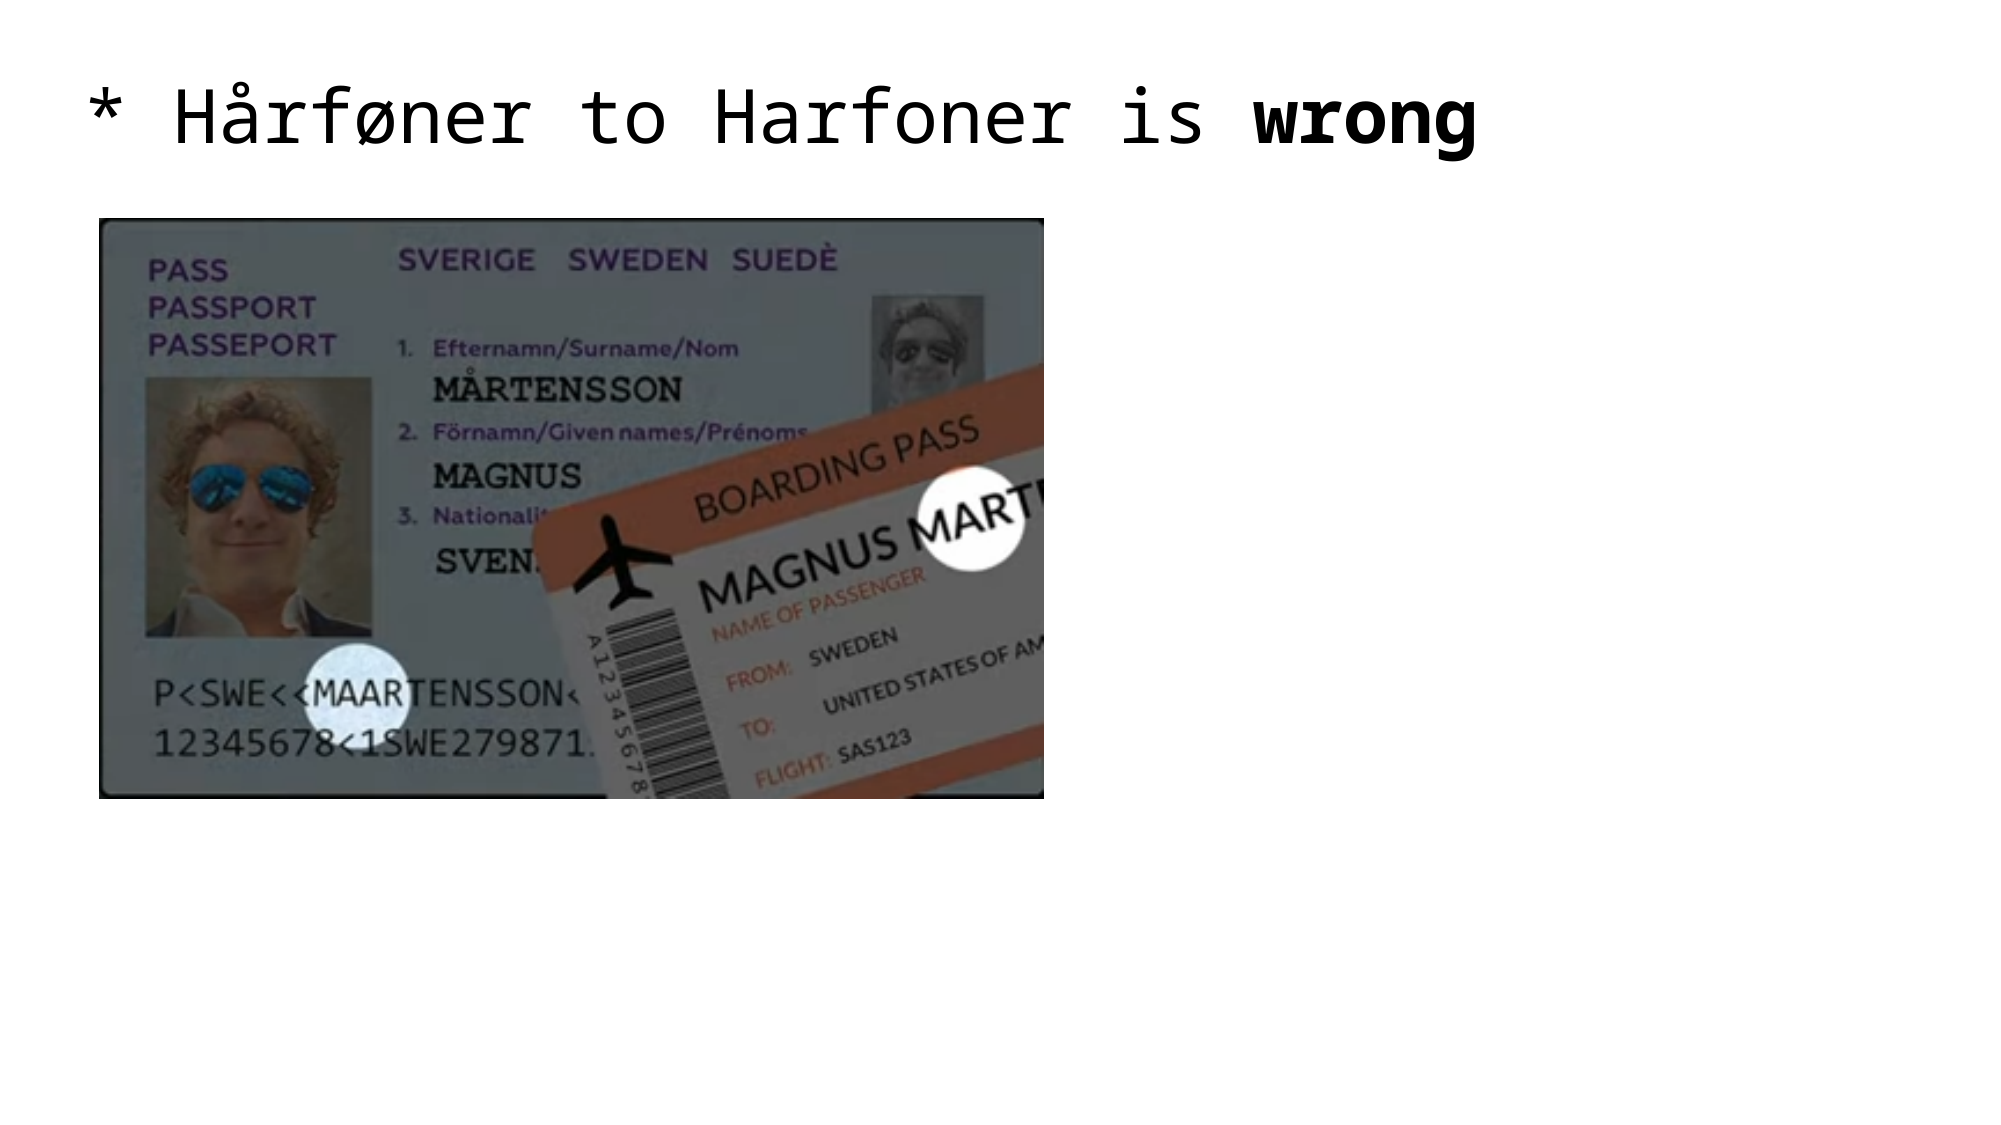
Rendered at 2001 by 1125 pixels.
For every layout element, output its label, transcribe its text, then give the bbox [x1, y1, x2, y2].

picture [99, 218, 1044, 800]
list * Hårføner to Harfoner is wrong [68, 70, 1932, 947]
